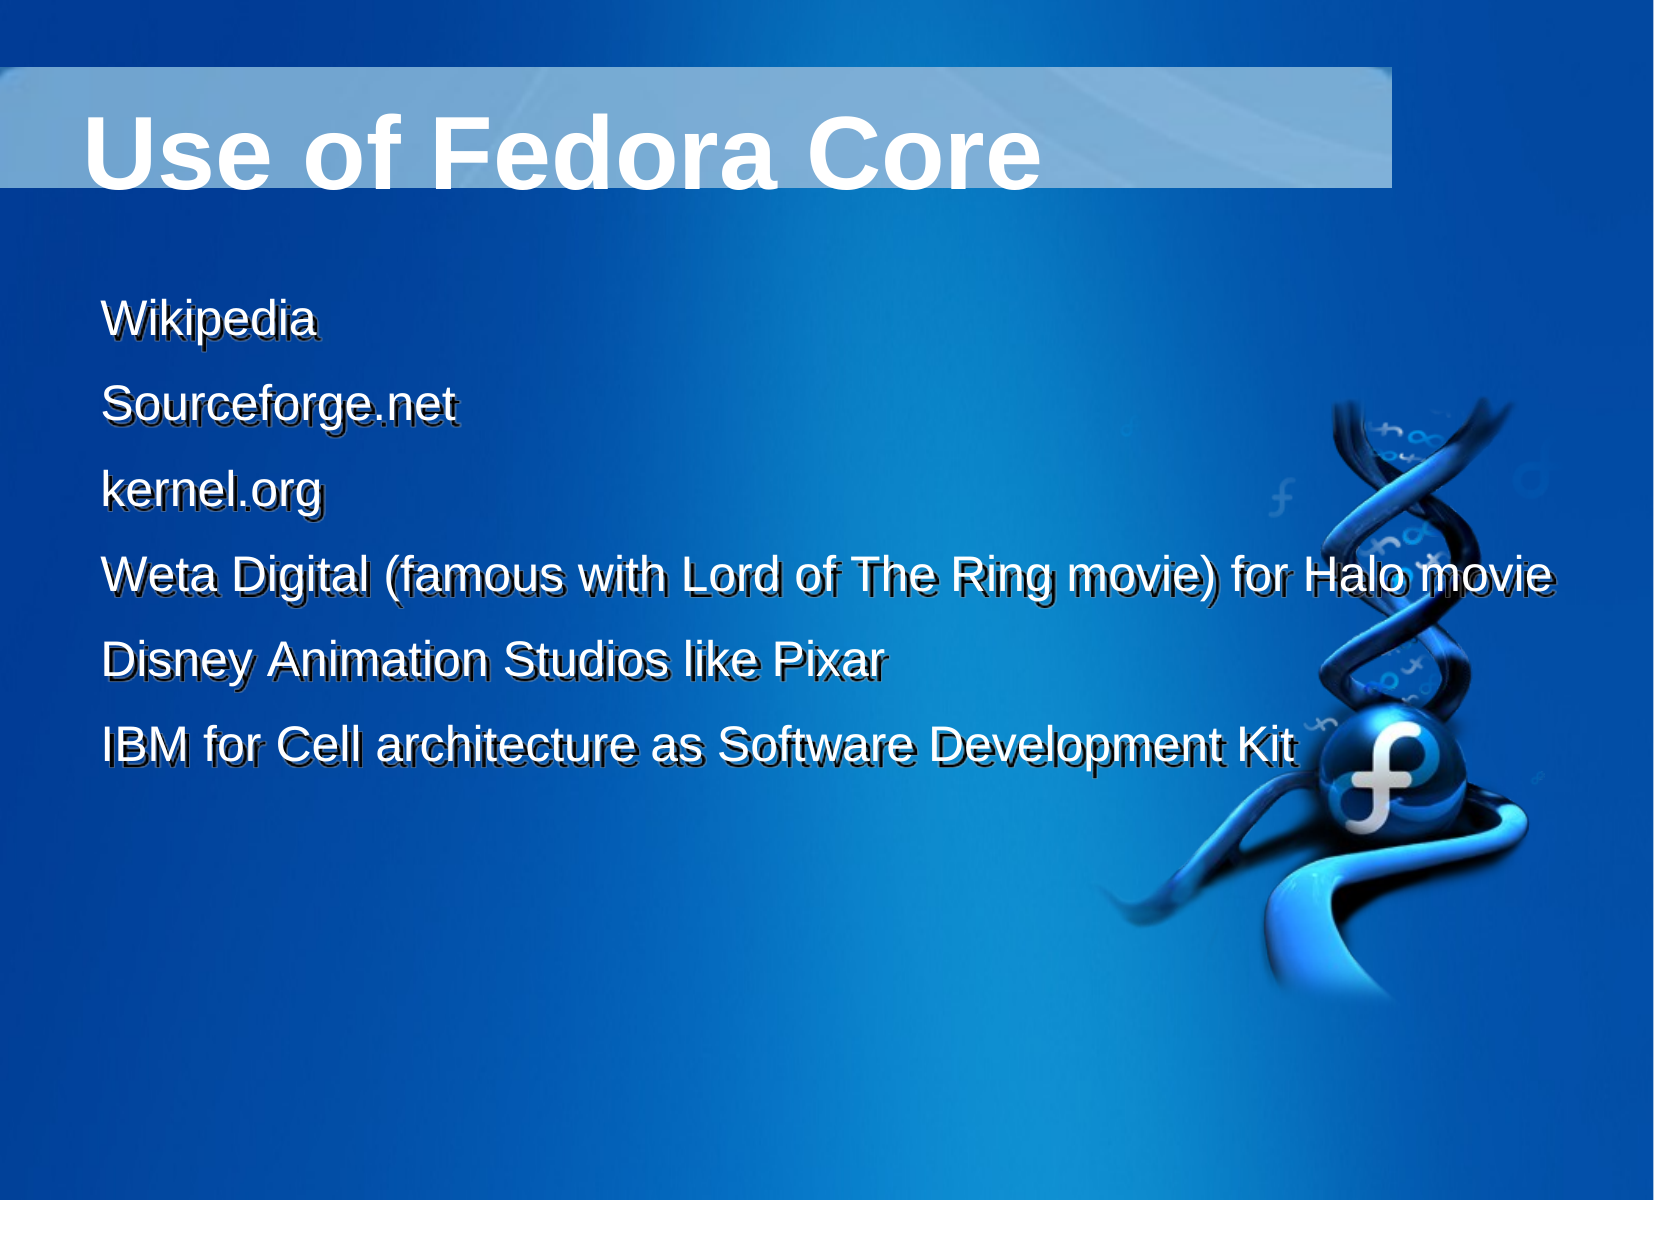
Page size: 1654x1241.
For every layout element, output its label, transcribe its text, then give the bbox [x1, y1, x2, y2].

title Use of Fedora Core [82, 49, 1571, 257]
picture [0, 0, 1654, 1200]
list Wikipedia Sourceforge.net kernel.org Weta Digital (famous with Lord of The Ring movie) for Halo movie Disney Animation Studios like Pixar IBM for Cell architecture as Software Development Kit [82, 290, 1571, 1109]
